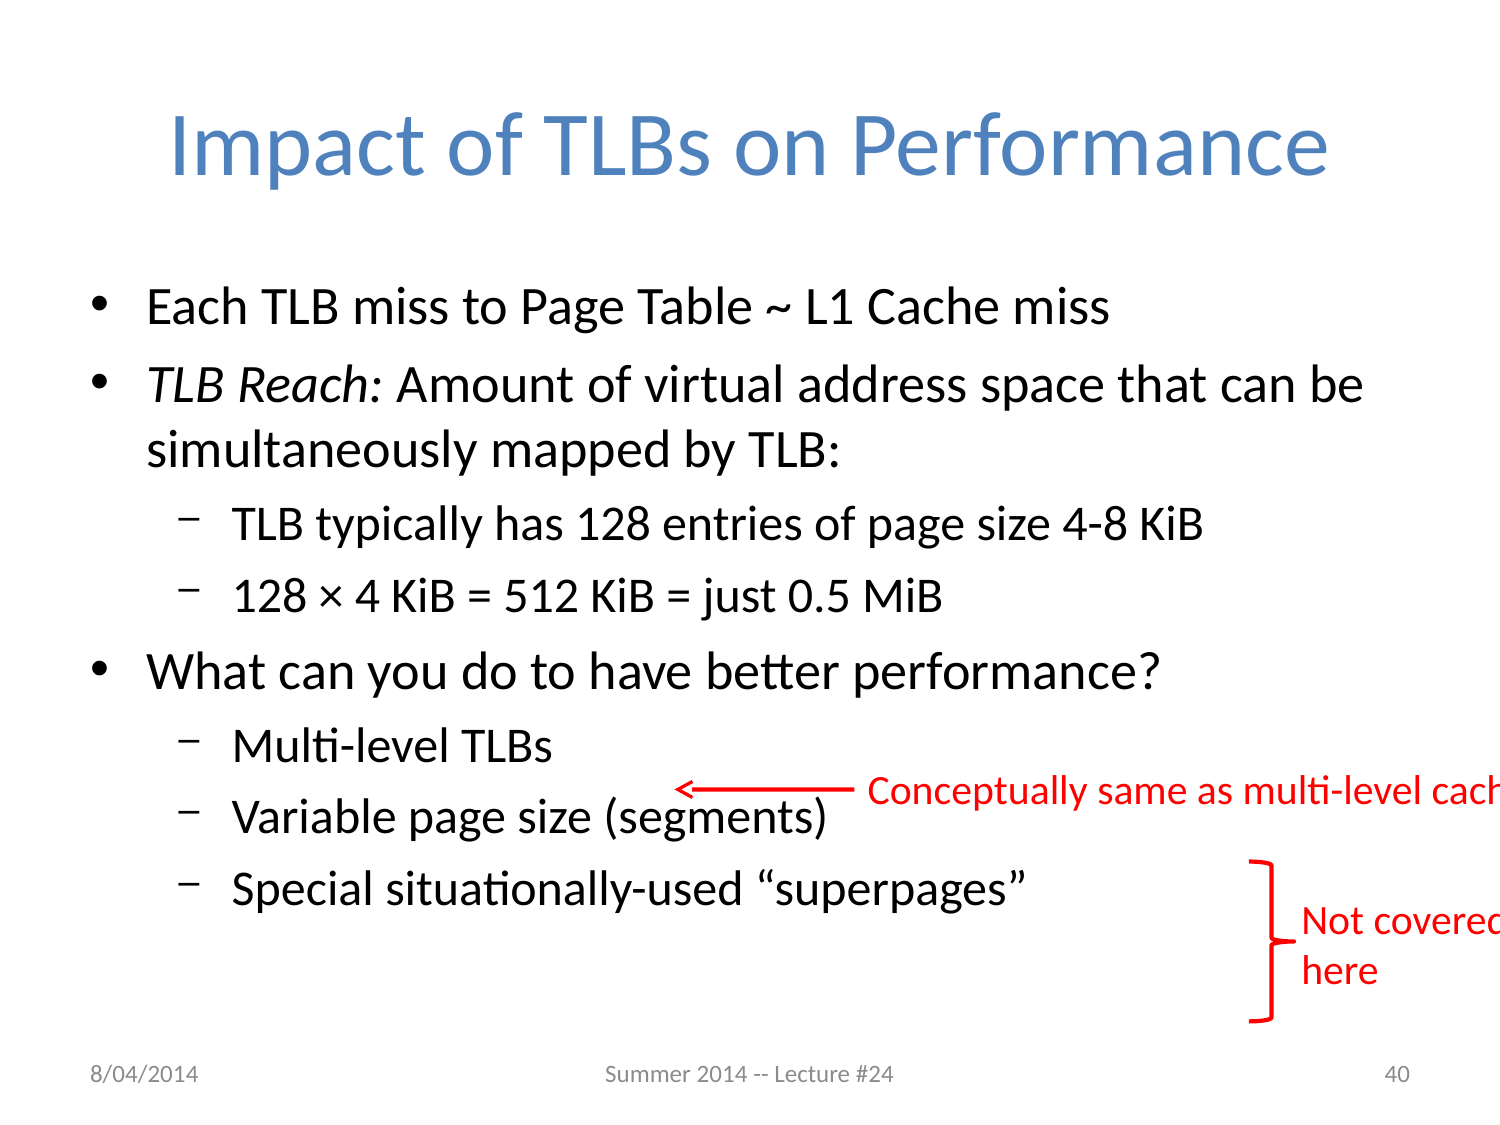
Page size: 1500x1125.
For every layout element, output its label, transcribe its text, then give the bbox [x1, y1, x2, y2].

text_box Not covered here [1286, 885, 1500, 1001]
title Impact of TLBs on Performance [75, 45, 1425, 233]
list Each TLB miss to Page Table ~ L1 Cache miss TLB Reach: Amount of virtual address space that can be simultaneously mapped by TLB: TLB typically has 128 entries of page size 4-8 KiB 128 × 4 KiB = 512 KiB = just 0.5 MiB What can you do to have better performance? Multi-level TLBs Variable page size (segments) Special situationally-used “superpages” [75, 262, 1425, 1073]
slide_number 8/04/2014 [75, 1042, 425, 1103]
slide_number <number> [1074, 1042, 1425, 1103]
text_box Conceptually same as multi-level caches [852, 755, 1500, 821]
footer Summer 2014 -- Lecture #24 [512, 1042, 988, 1103]
